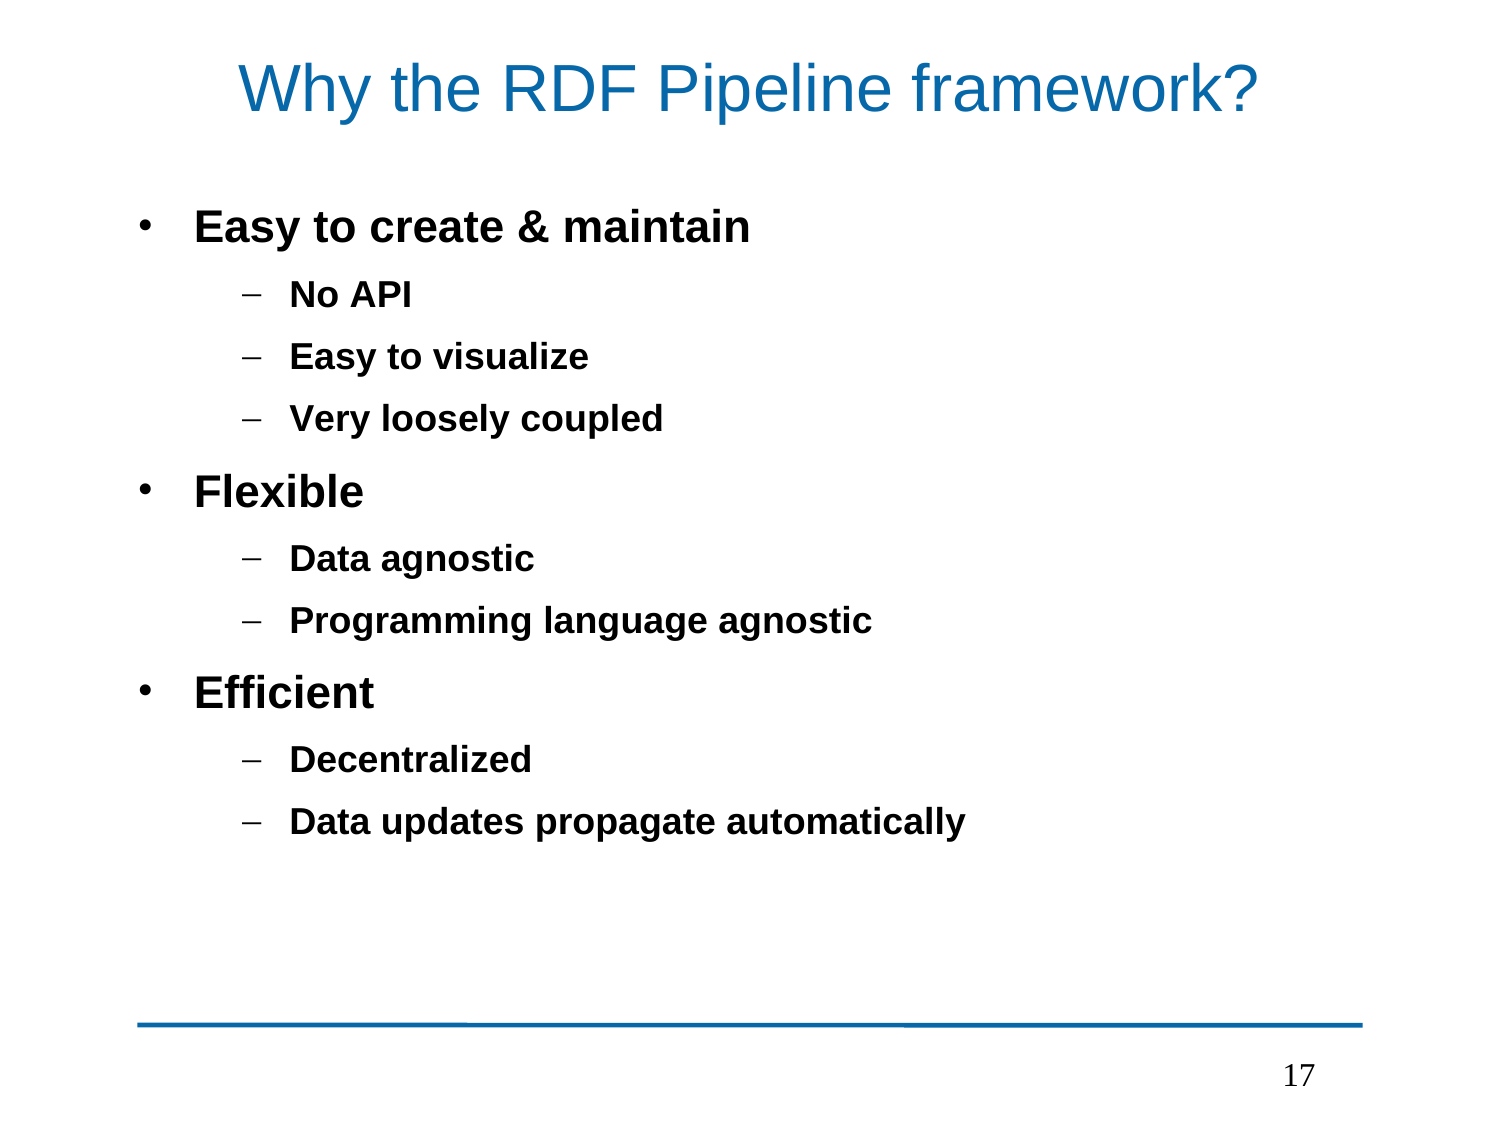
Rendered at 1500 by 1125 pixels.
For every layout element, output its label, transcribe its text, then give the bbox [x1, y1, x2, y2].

title Why the RDF Pipeline framework? [0, 0, 1500, 156]
list Easy to create & maintain No API Easy to visualize Very loosely coupled Flexible Data agnostic Programming language agnostic Efficient Decentralized Data updates propagate automatically [115, 179, 1387, 1005]
